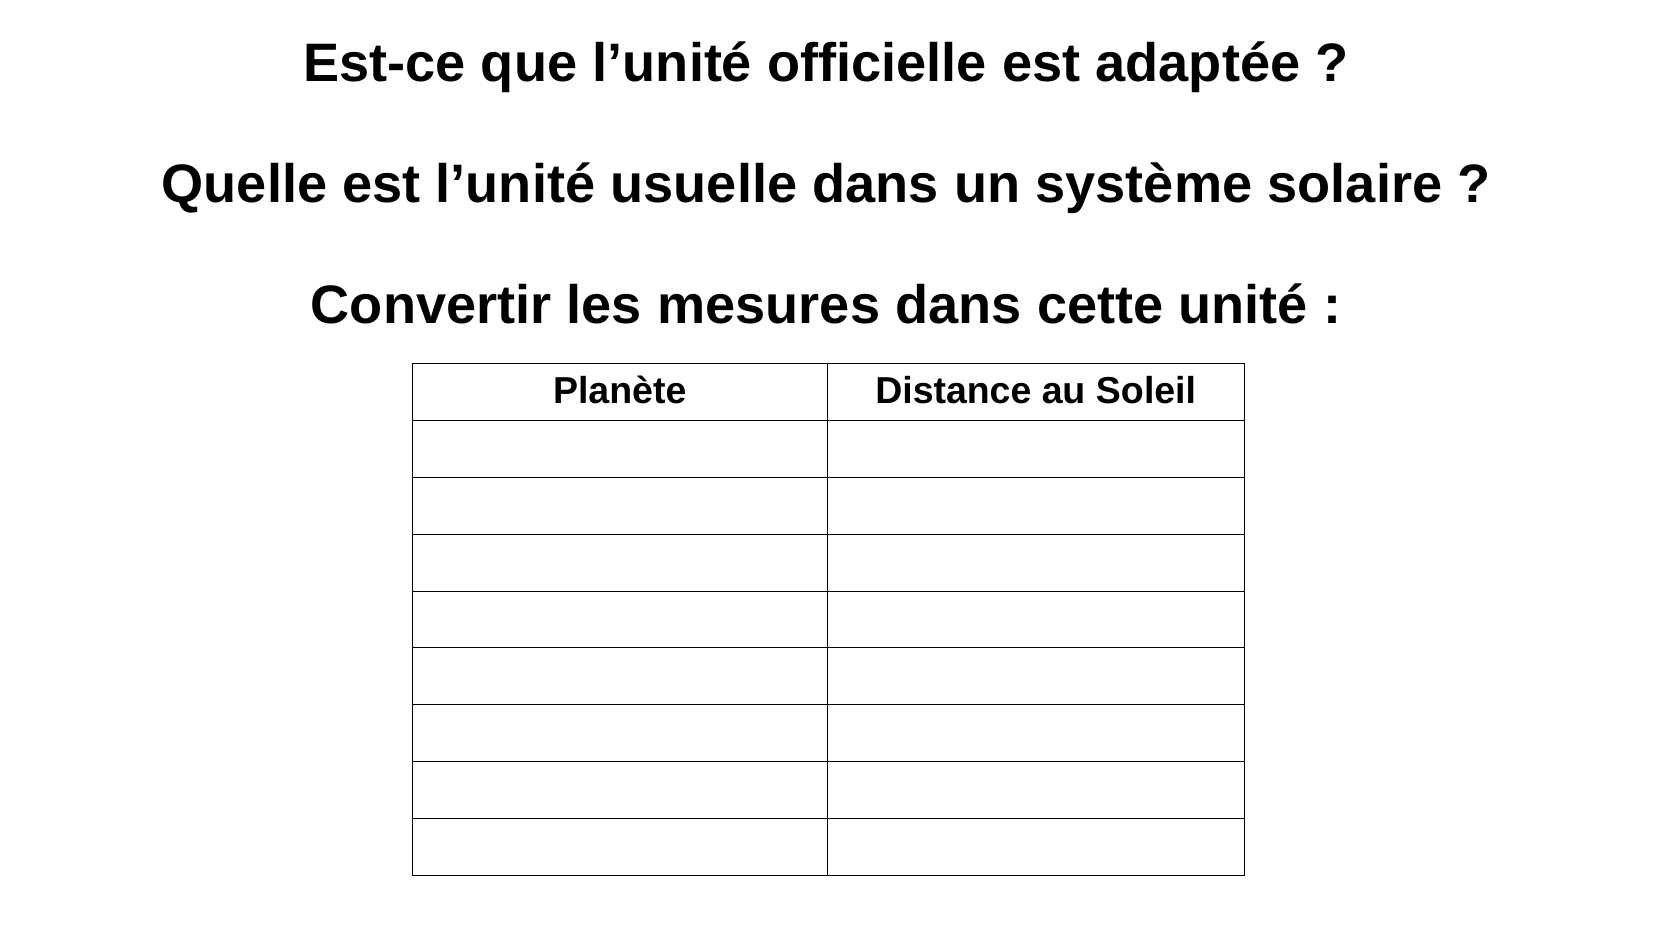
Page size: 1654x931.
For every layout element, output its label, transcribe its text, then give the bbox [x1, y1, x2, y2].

table_cell [828, 592, 1244, 647]
table_cell [828, 648, 1244, 704]
table_cell [828, 478, 1244, 534]
table_cell [413, 648, 827, 704]
table_cell [413, 819, 827, 875]
table_cell [413, 478, 827, 534]
table_cell [828, 762, 1244, 818]
table_cell [828, 535, 1244, 591]
table_cell [828, 421, 1244, 477]
table_cell [413, 535, 827, 591]
table_cell [413, 705, 827, 761]
table_header Distance au Soleil [828, 364, 1244, 420]
table_cell [828, 705, 1244, 761]
subtitle Est-ce que l’unité officielle est adaptée ? Quelle est l’unité usuelle dans un système solaire ? Convertir les mesures dans cette unité : [82, 32, 1571, 335]
table_cell [413, 762, 827, 818]
table_cell [828, 819, 1244, 875]
table_cell [413, 592, 827, 647]
table_header Planète [413, 364, 827, 420]
table_cell [413, 421, 827, 477]
